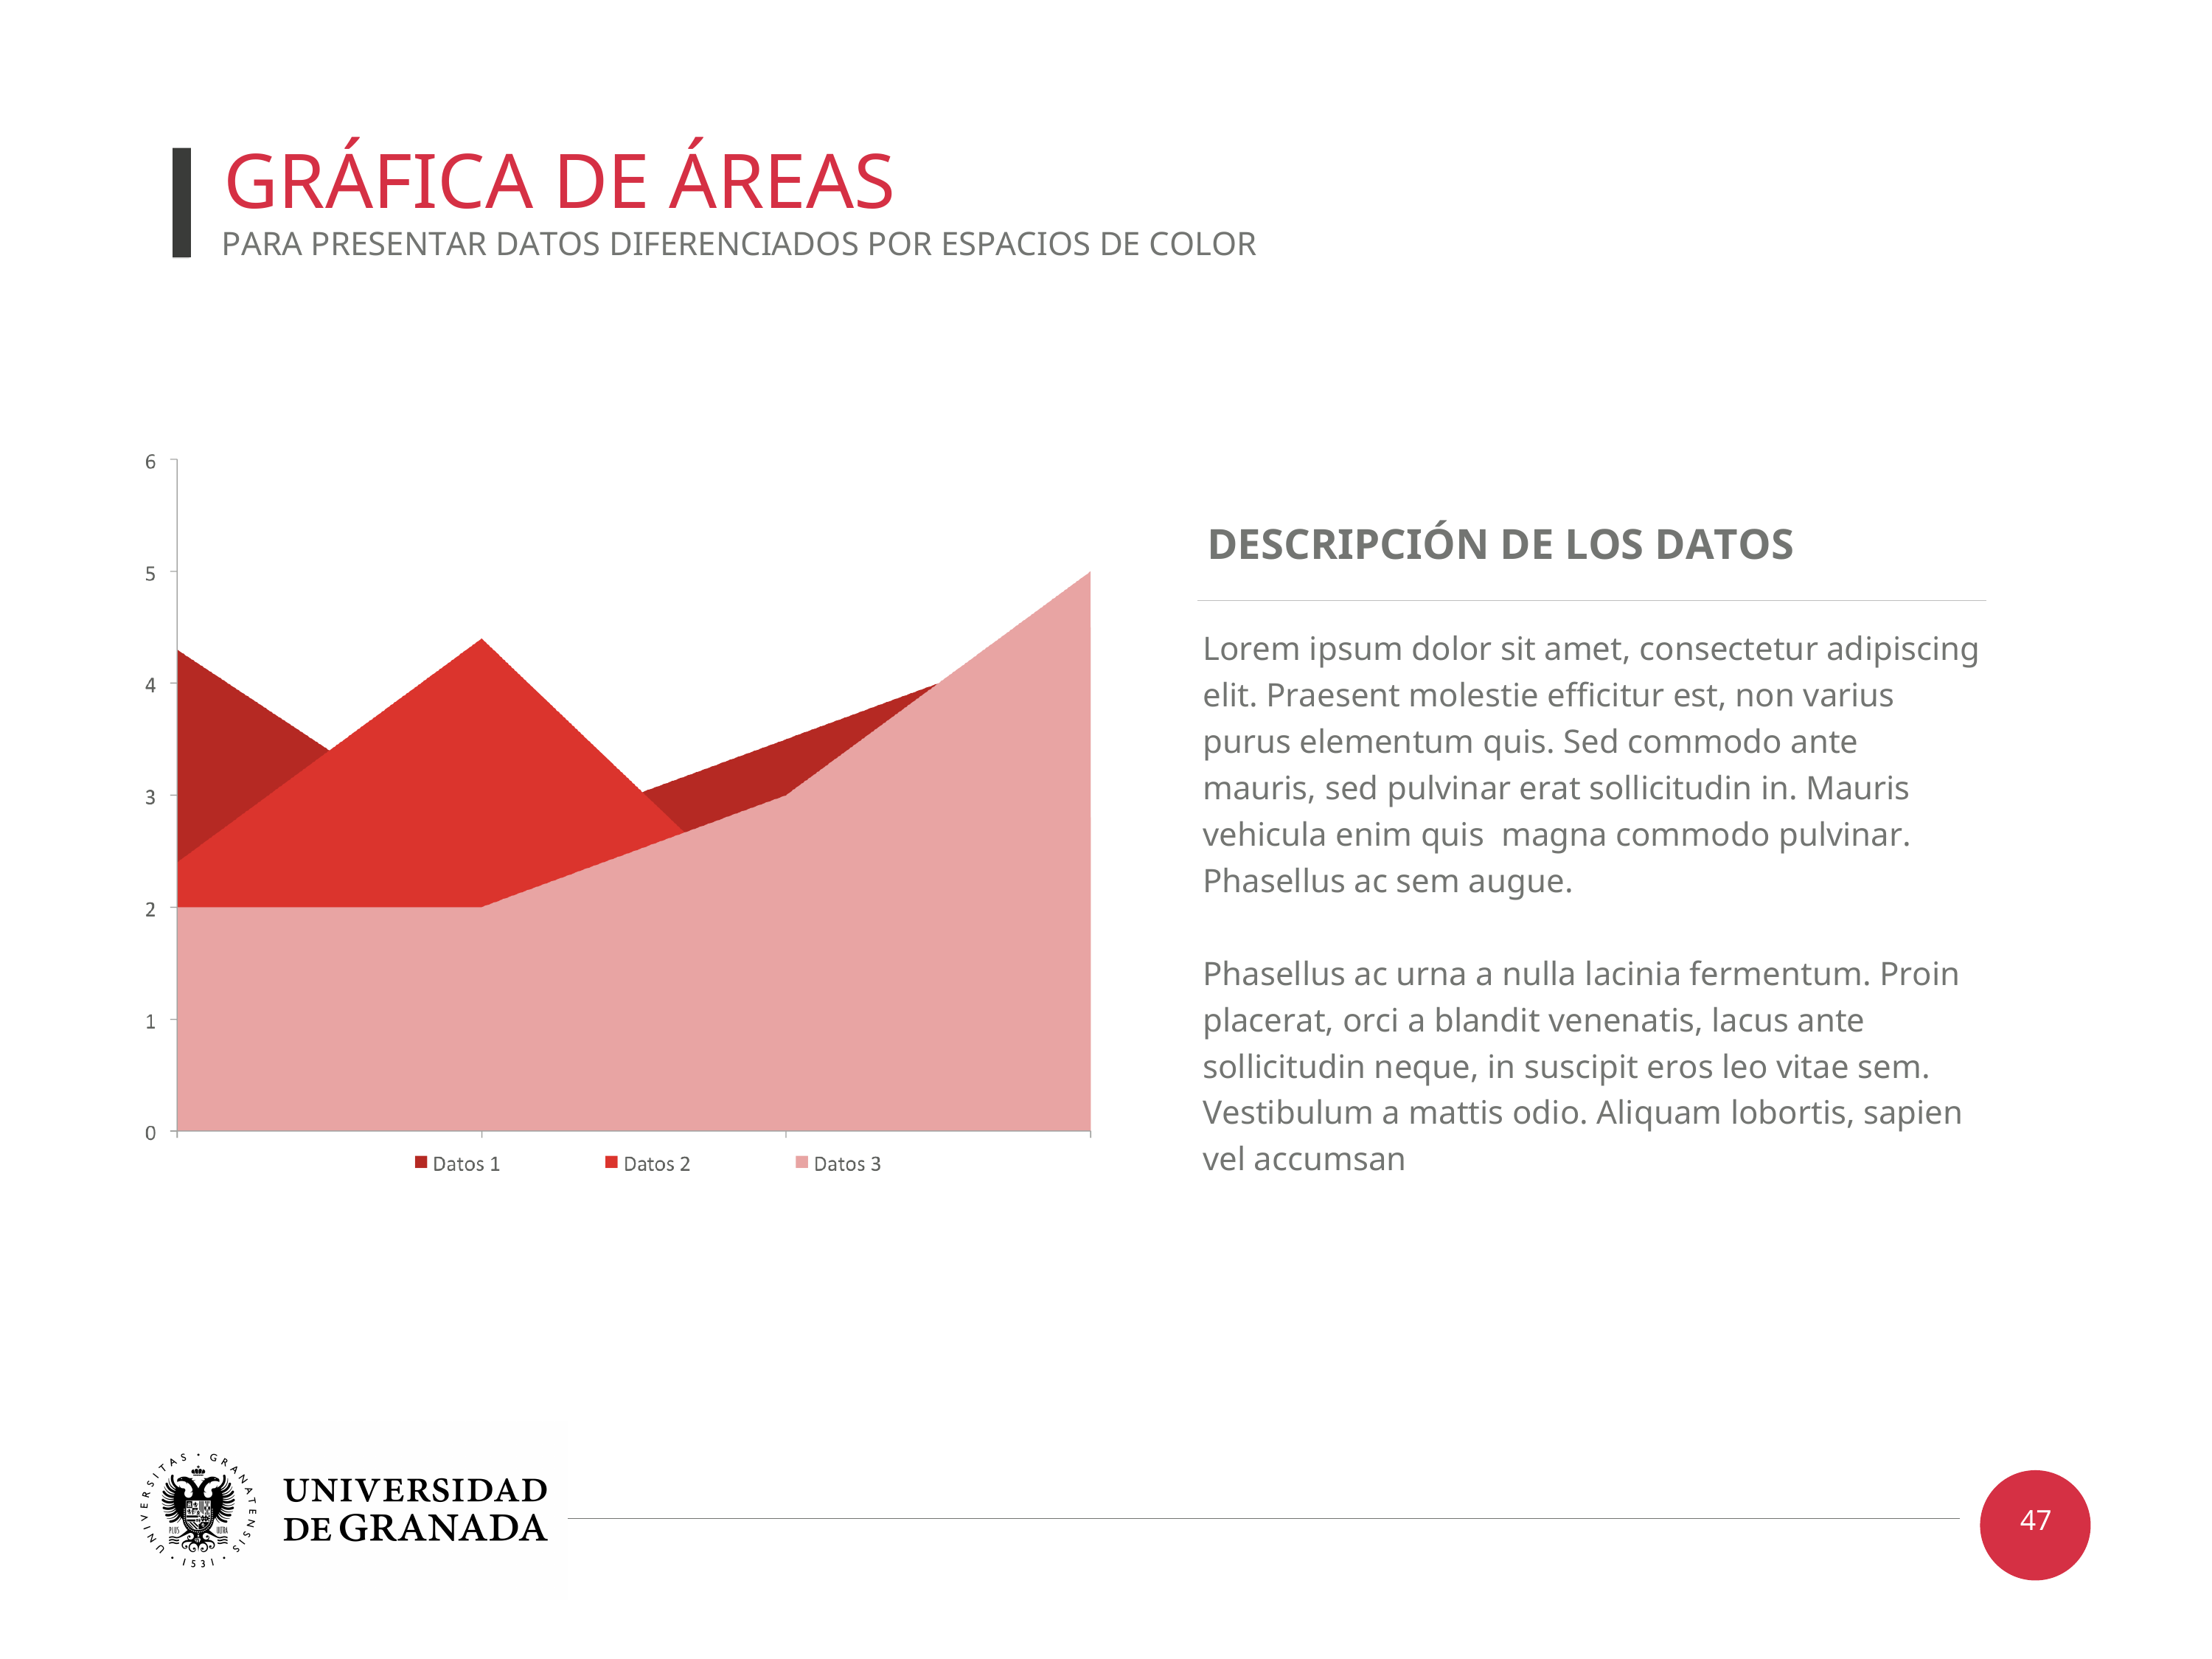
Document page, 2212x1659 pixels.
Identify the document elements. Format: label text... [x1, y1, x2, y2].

text_box Lorem ipsum dolor sit amet, consectetur adipiscing elit. Praesent molestie efficitur est, non varius purus elementum quis. Sed commodo ante mauris, sed pulvinar erat sollicitudin in. Mauris vehicula enim quis magna commodo pulvinar. Phasellus ac sem augue. Phasellus ac urna a nulla lacinia fermentum. Proin placerat, orci a blandit venenatis, lacus ante sollicitudin neque, in suscipit eros leo vitae sem. Vestibulum a mattis odio. Aliquam lobortis, sapien vel accumsan [1180, 609, 2004, 1165]
text_box PARA PRESENTAR DATOS DIFERENCIADOS POR ESPACIOS DE COLOR [210, 218, 2061, 268]
text_box GRÁFICA DE ÁREAS [212, 127, 2063, 229]
text_box DESCRIPCIÓN DE LOS DATOS [1185, 496, 2001, 579]
text_box [173, 147, 191, 257]
picture [120, 1421, 568, 1600]
chart [125, 438, 1146, 1199]
